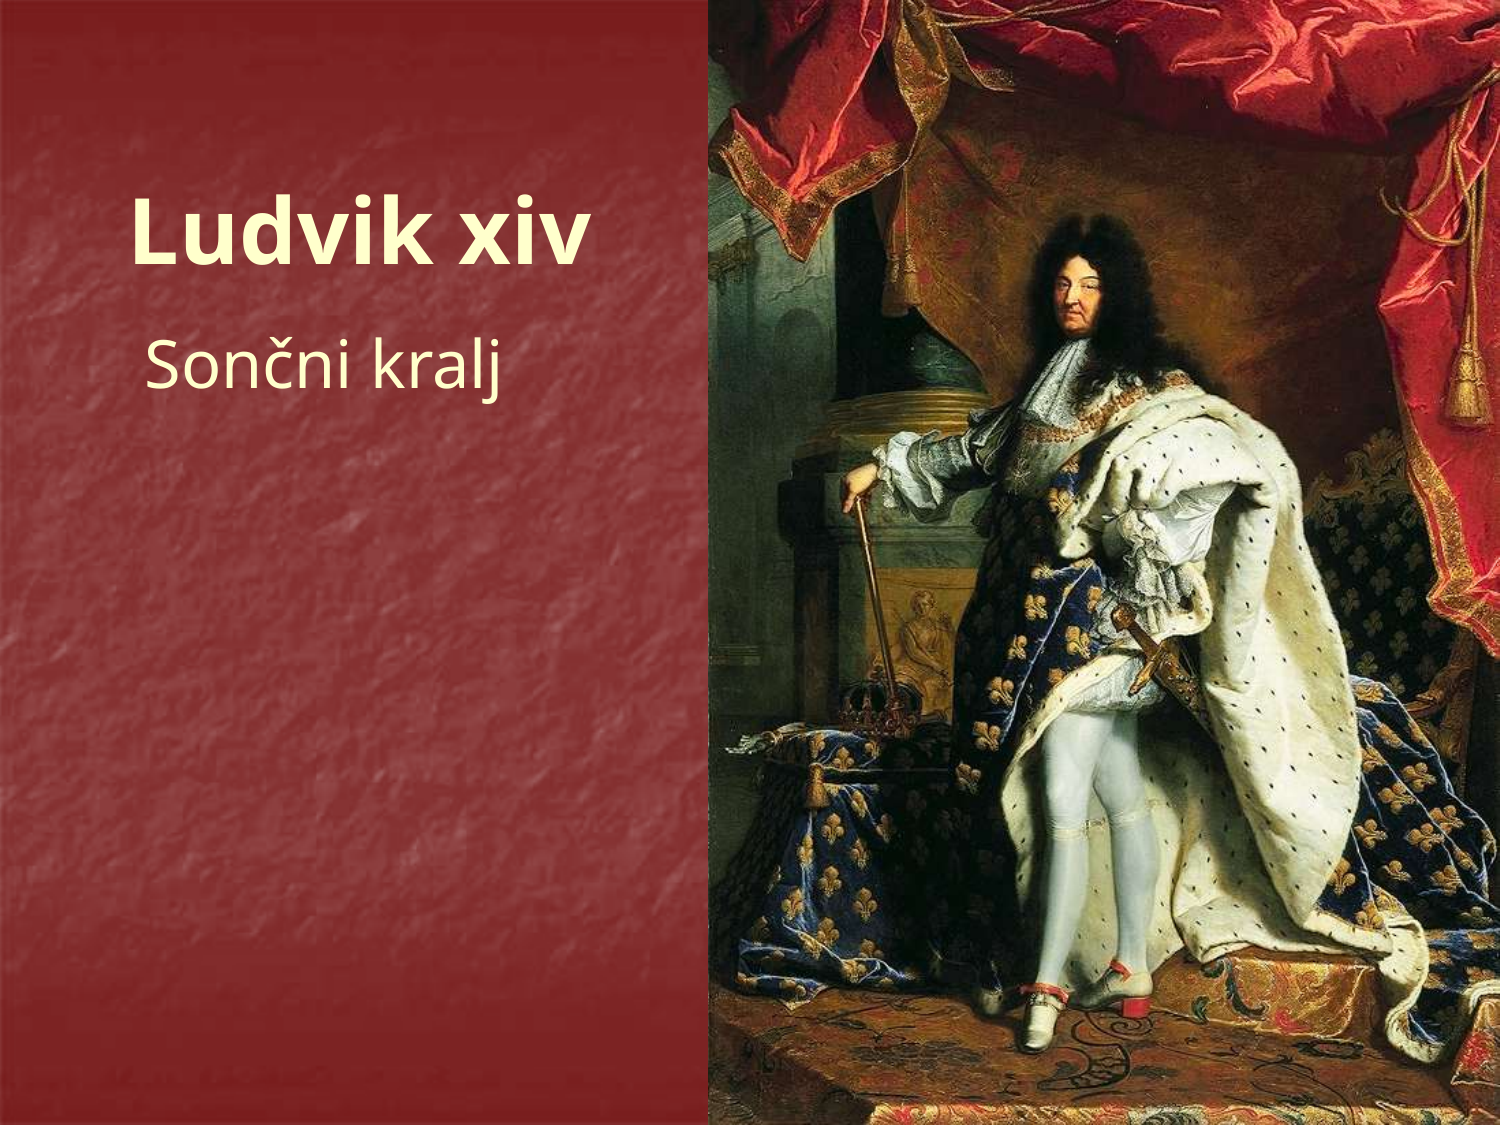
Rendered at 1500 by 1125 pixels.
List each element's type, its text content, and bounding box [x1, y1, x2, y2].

picture [0, 0, 1500, 1125]
subtitle Sončni kralj [0, 314, 708, 602]
title Ludvik xiv [0, 78, 708, 314]
